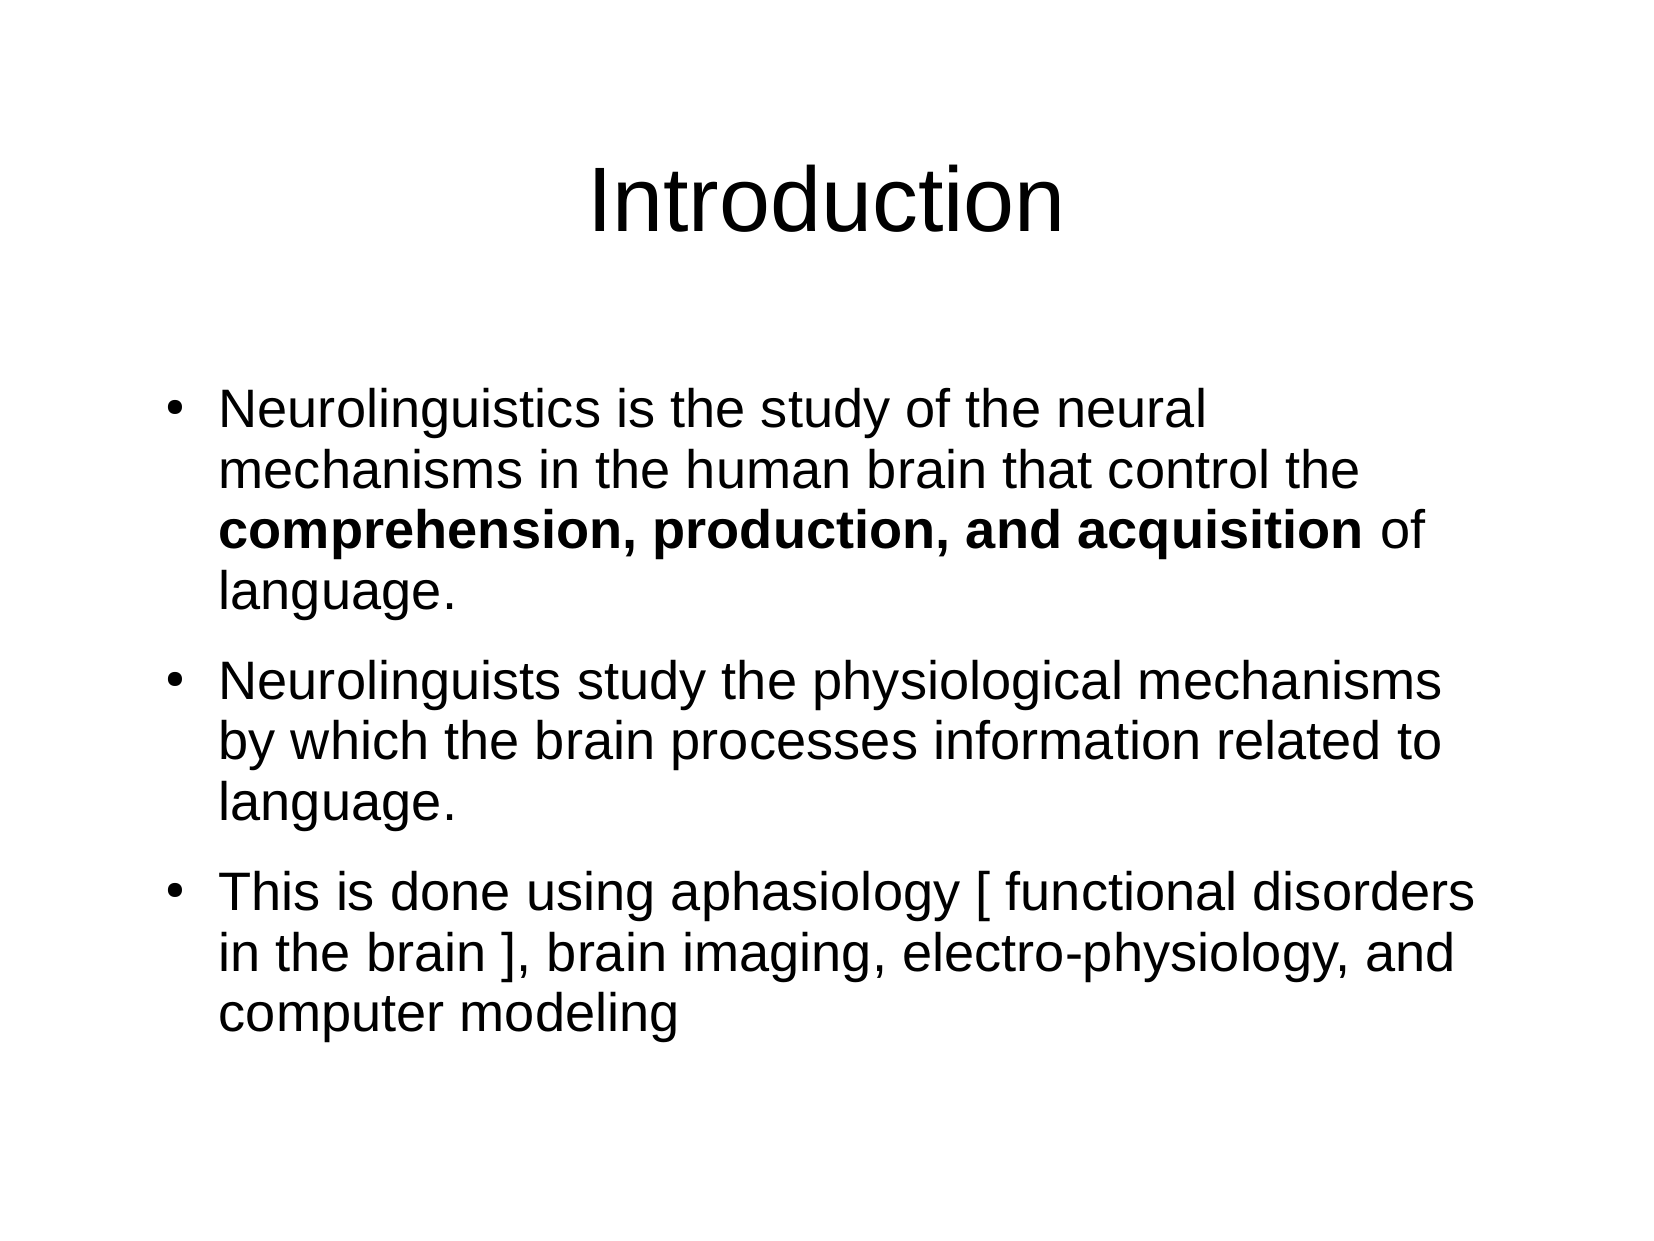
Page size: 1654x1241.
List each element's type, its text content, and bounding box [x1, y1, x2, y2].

list Neurolinguistics is the study of the neural mechanisms in the human brain that control the comprehension, production, and acquisition of language. Neurolinguists study the physiological mechanisms by which the brain processes information related to language. This is done using aphasiology [ functional disorders in the brain ], brain imaging, electro-physiology, and computer modeling [147, 378, 1506, 1216]
title Introduction [118, 96, 1536, 304]
